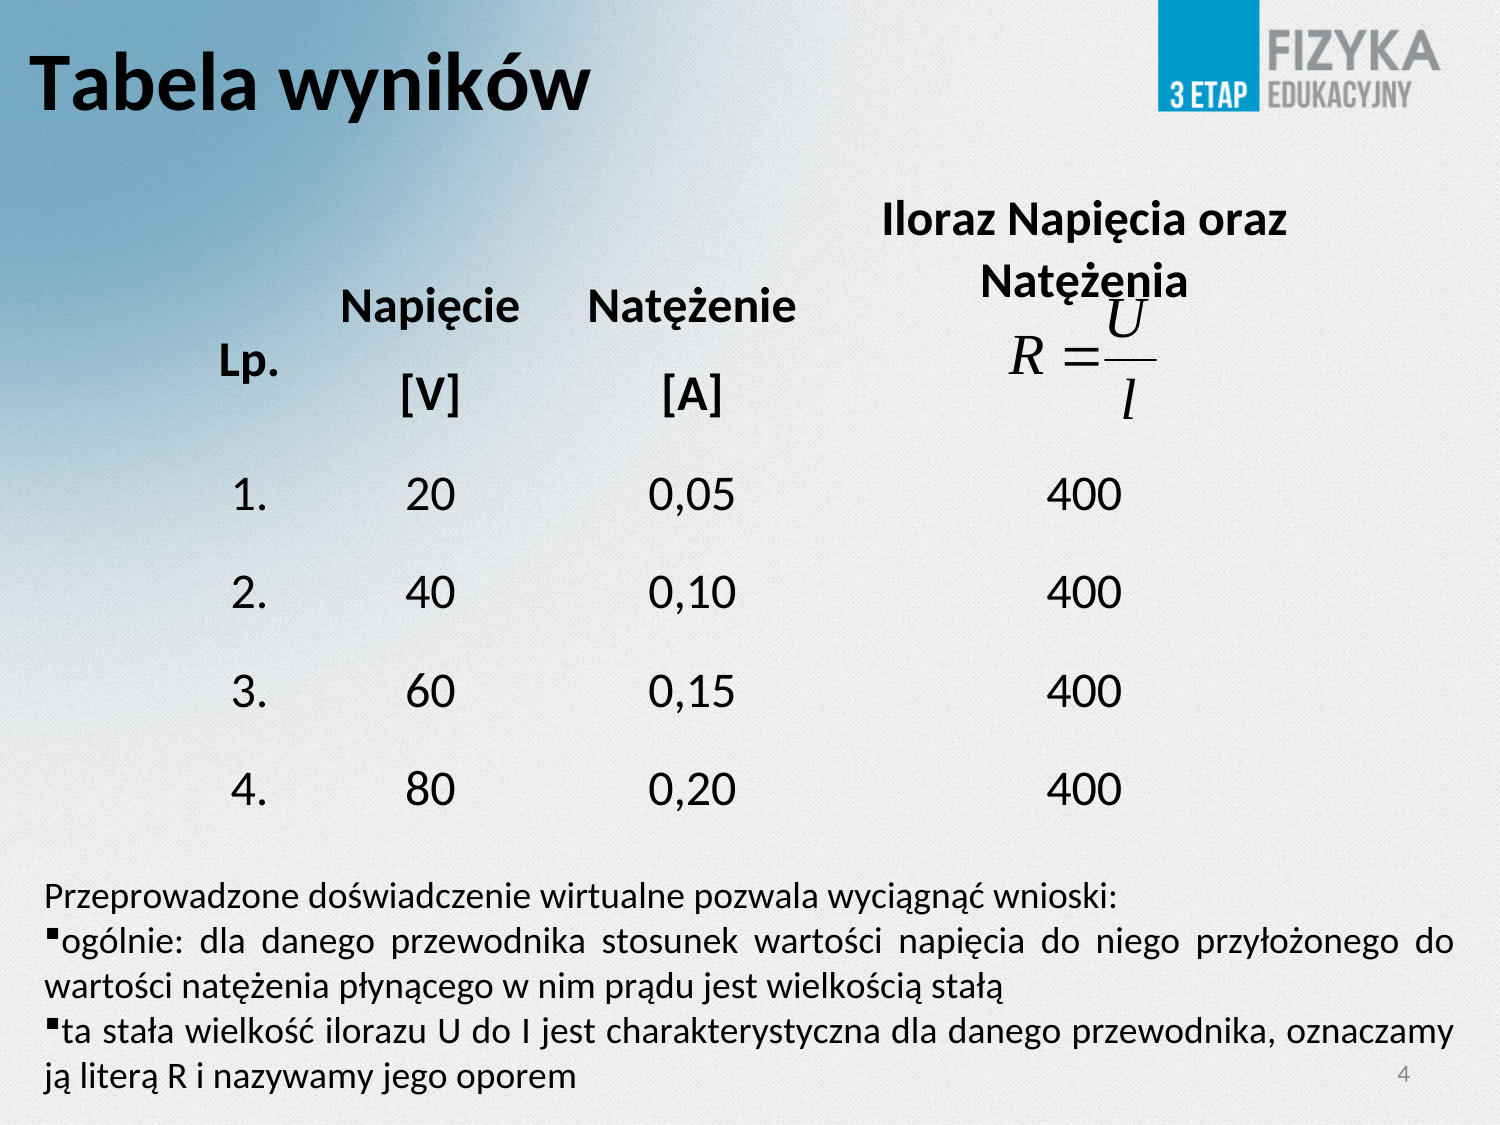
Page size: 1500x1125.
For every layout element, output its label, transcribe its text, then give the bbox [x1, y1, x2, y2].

chart [998, 282, 1168, 433]
table_cell 400 [828, 637, 1341, 736]
table_cell 0,10 [557, 539, 828, 637]
table_cell 3. [195, 637, 304, 736]
table_header Lp. [195, 185, 304, 440]
table_cell 60 [304, 637, 557, 736]
table_cell 80 [304, 736, 557, 834]
table_cell 20 [304, 440, 557, 539]
table_cell 4. [195, 736, 304, 834]
picture [0, 0, 1500, 1125]
text_box Tabela wyników [14, 0, 1365, 172]
table_cell 0,20 [557, 736, 828, 834]
table_header Natężenie [A] [557, 185, 828, 440]
table_header Napięcie [V] [304, 185, 557, 440]
table_cell 400 [828, 440, 1341, 539]
table_cell 1. [195, 440, 304, 539]
table_cell 0,05 [557, 440, 828, 539]
table_header Iloraz Napięcia oraz Natężenia [828, 185, 1341, 440]
text_box Przeprowadzone doświadczenie wirtualne pozwala wyciągnąć wnioski: ogólnie: dla danego przewodnika stosunek wartości napięcia do niego przyłożonego do wartości natężenia płynącego w nim prądu jest wielkością stałą ta stała wielkość ilorazu U do I jest charakterystyczna dla danego przewodnika, oznaczamy ją literą R i nazywamy jego oporem [29, 863, 1471, 1104]
table_cell 400 [828, 736, 1341, 834]
table_cell 0,15 [557, 637, 828, 736]
table_cell 40 [304, 539, 557, 637]
table_cell 400 [828, 539, 1341, 637]
table_cell 2. [195, 539, 304, 637]
